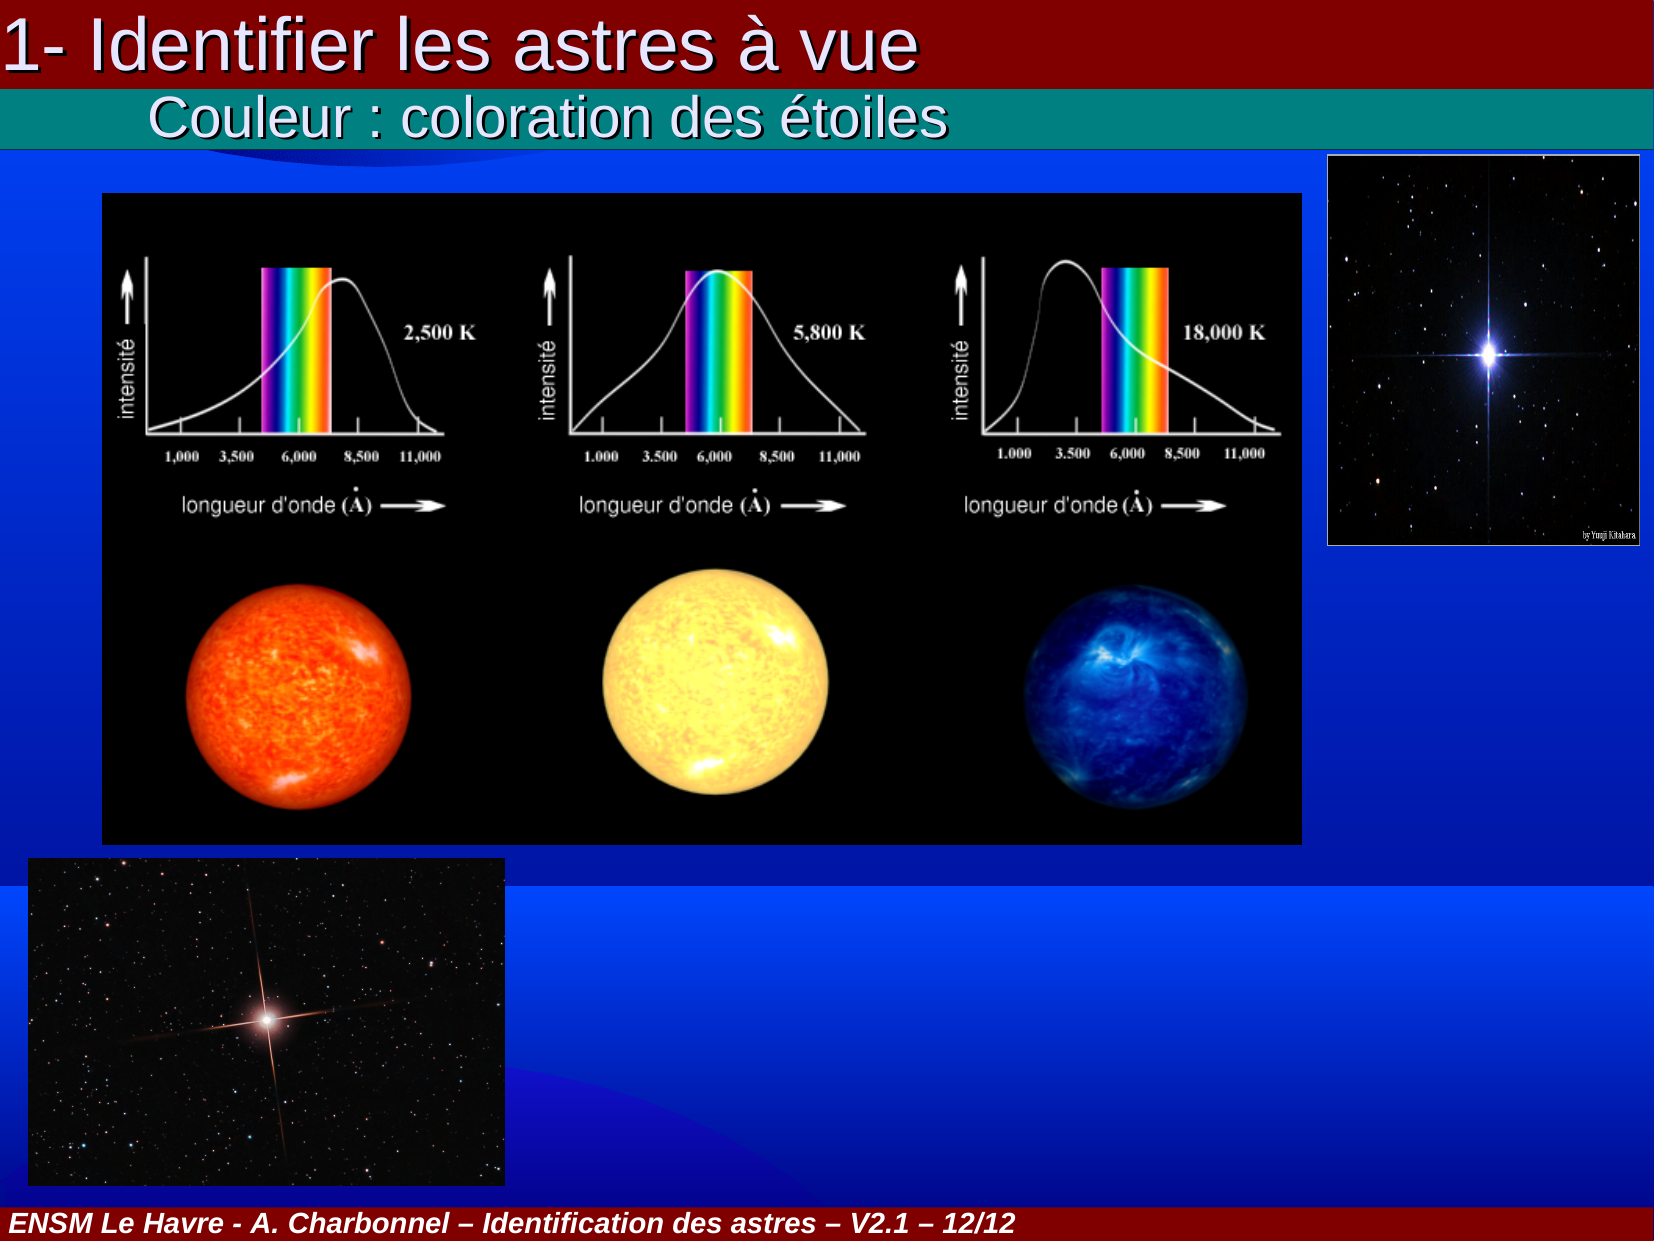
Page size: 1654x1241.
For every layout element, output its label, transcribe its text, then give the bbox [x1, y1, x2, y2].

picture [1327, 154, 1640, 546]
title 1- Identifier les astres à vue [0, 0, 1654, 89]
title Couleur : coloration des étoiles [0, 89, 1654, 150]
text_box ENSM Le Havre - A. Charbonnel – Identification des astres – V2.1 – 12/12 [0, 1207, 1654, 1241]
picture [28, 858, 505, 1186]
picture [102, 193, 1302, 845]
